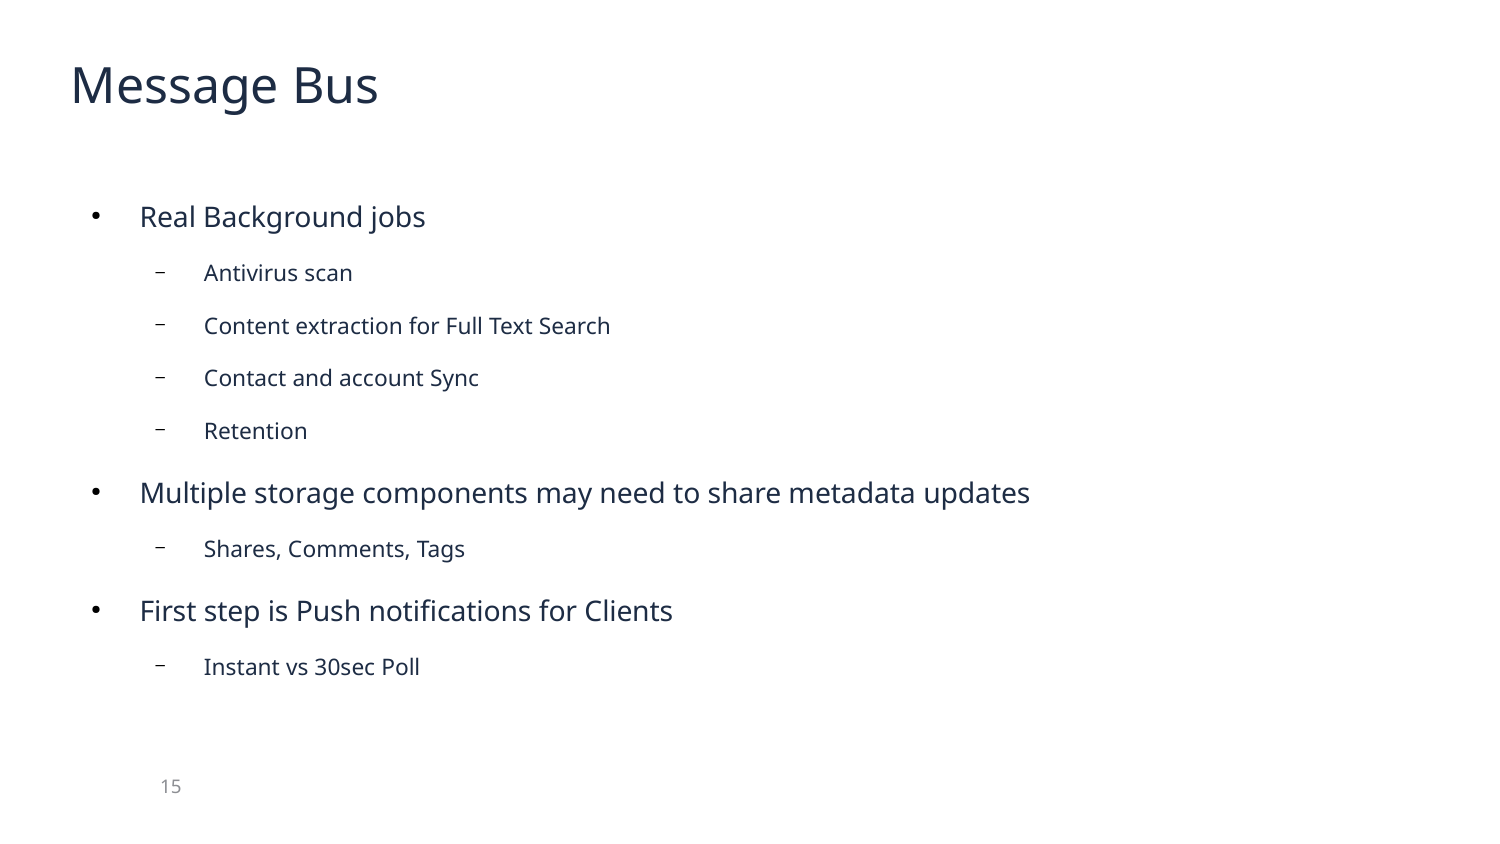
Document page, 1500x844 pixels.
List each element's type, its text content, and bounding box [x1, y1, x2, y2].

title Message Bus [70, 34, 1429, 135]
list Real Background jobs Antivirus scan Content extraction for Full Text Search Contact and account Sync Retention Multiple storage components may need to share metadata updates Shares, Comments, Tags First step is Push notifications for Clients Instant vs 30sec Poll [75, 197, 1425, 687]
